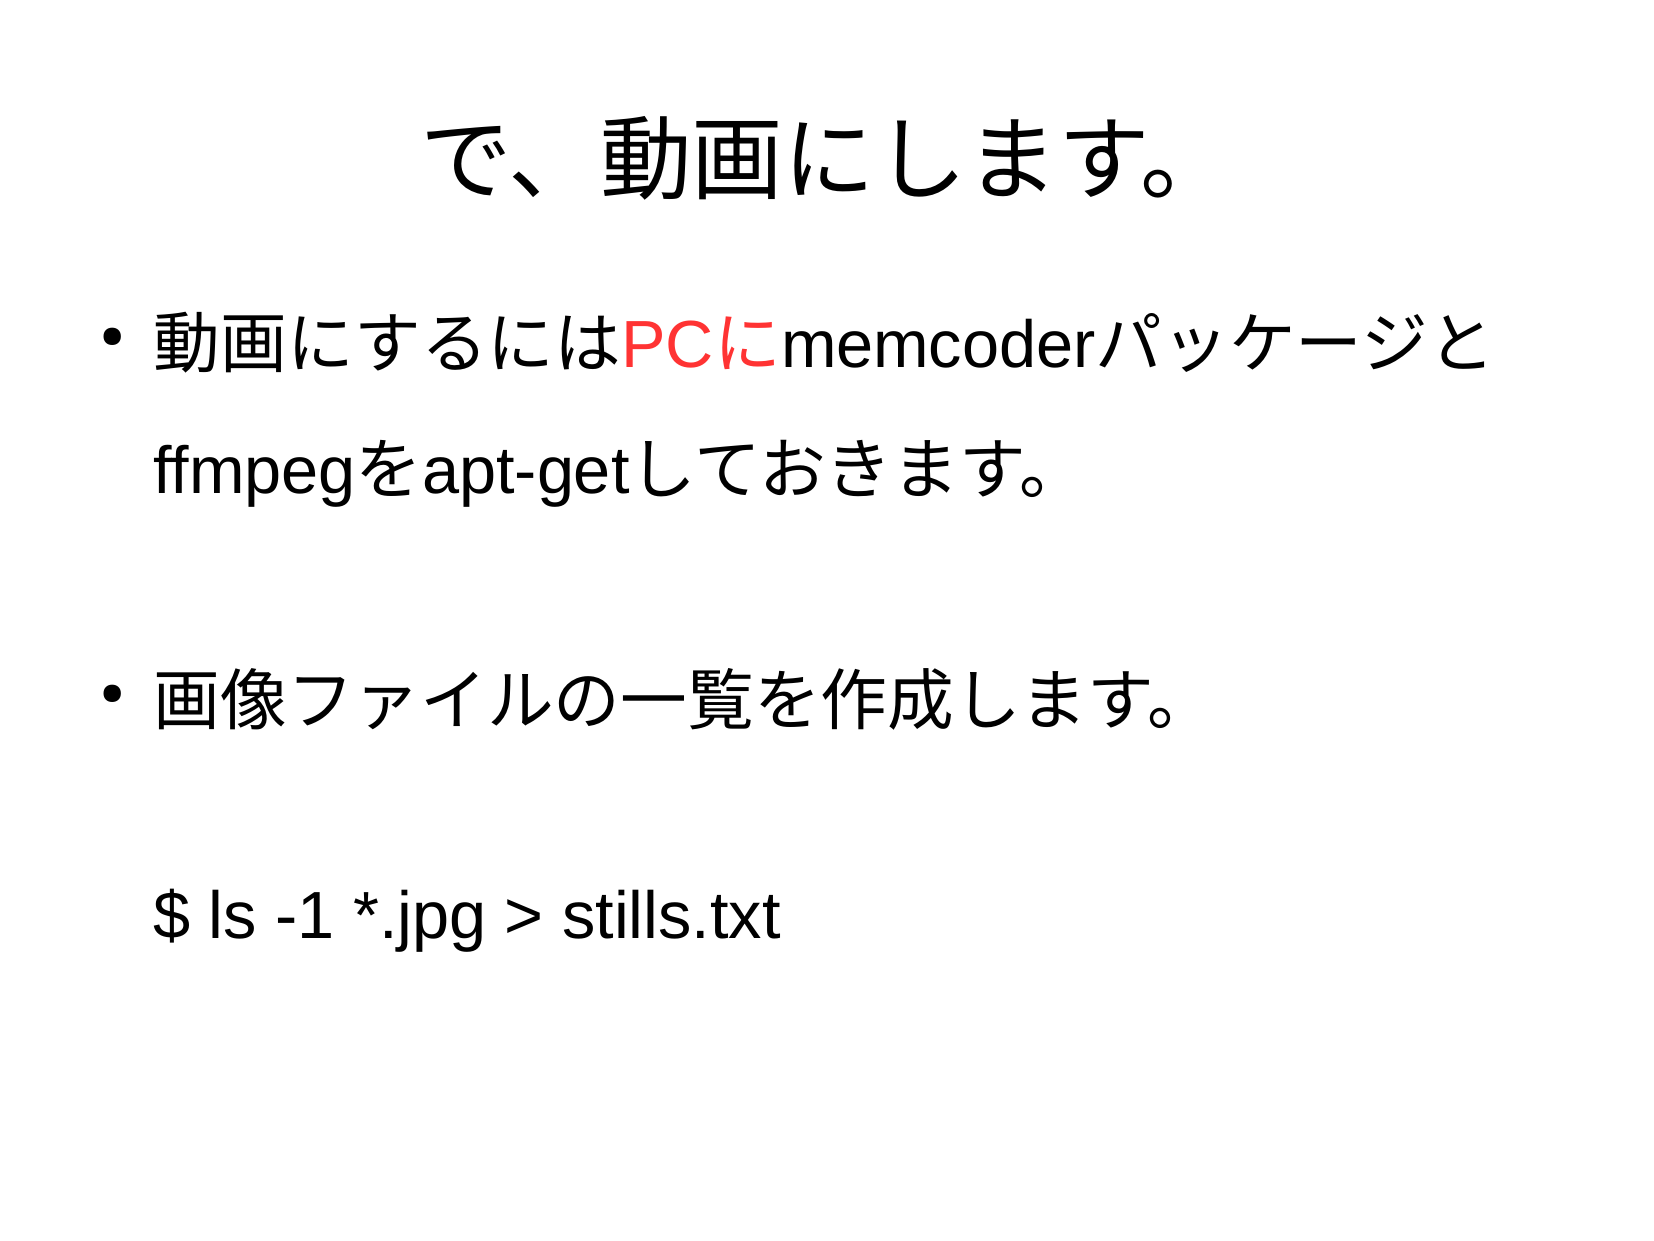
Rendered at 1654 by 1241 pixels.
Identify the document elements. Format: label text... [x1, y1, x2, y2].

title で、動画にします。 [82, 49, 1571, 257]
list 動画にするにはPCにmemcoderパッケージと ffmpegをapt-getしておきます。 画像ファイルの一覧を作成します。 $ ls -1 *.jpg > stills.txt [82, 290, 1571, 1010]
